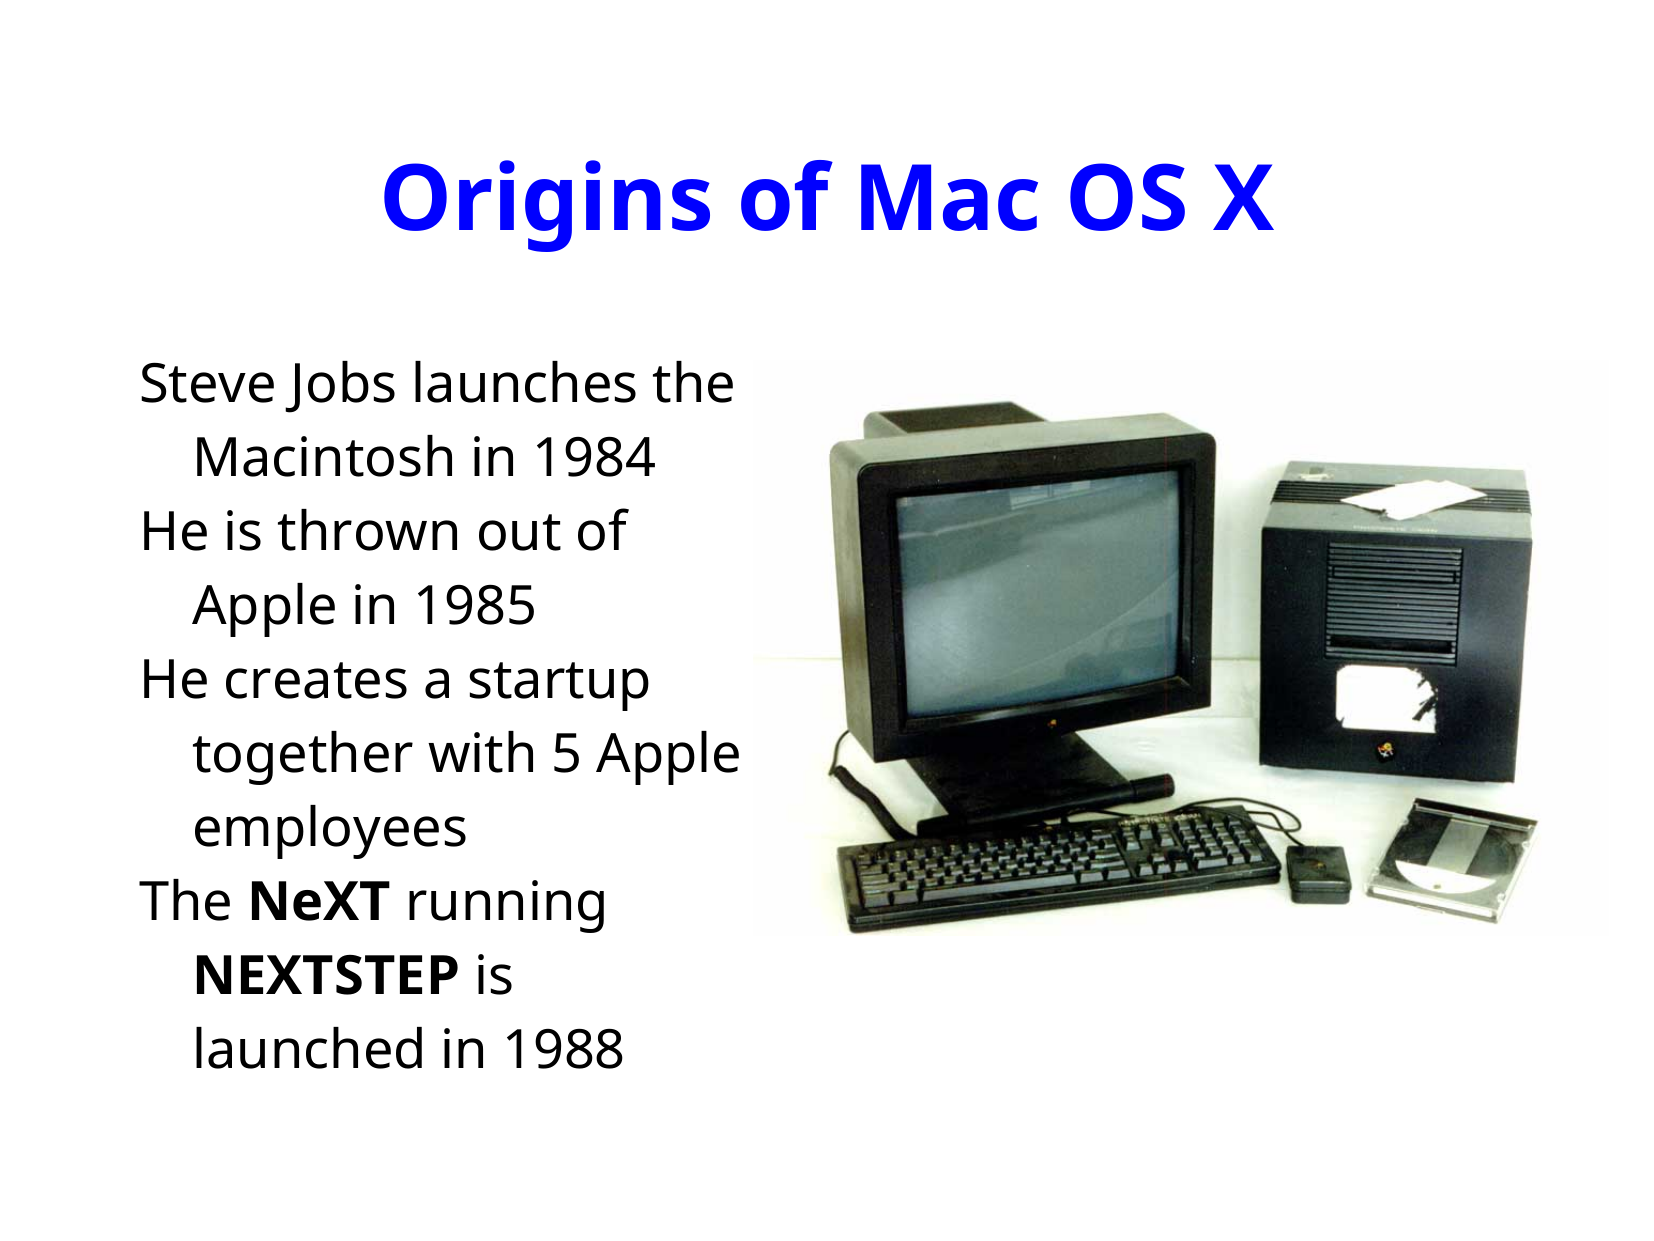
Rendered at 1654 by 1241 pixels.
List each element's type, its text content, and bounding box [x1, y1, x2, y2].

list Steve Jobs launches the Macintosh in 1984 He is thrown out of Apple in 1985 He creates a startup together with 5 Apple employees The NeXT running NEXTSTEP is launched in 1988 [121, 344, 751, 1127]
picture [753, 360, 1609, 936]
title Origins of Mac OS X [121, 91, 1534, 299]
